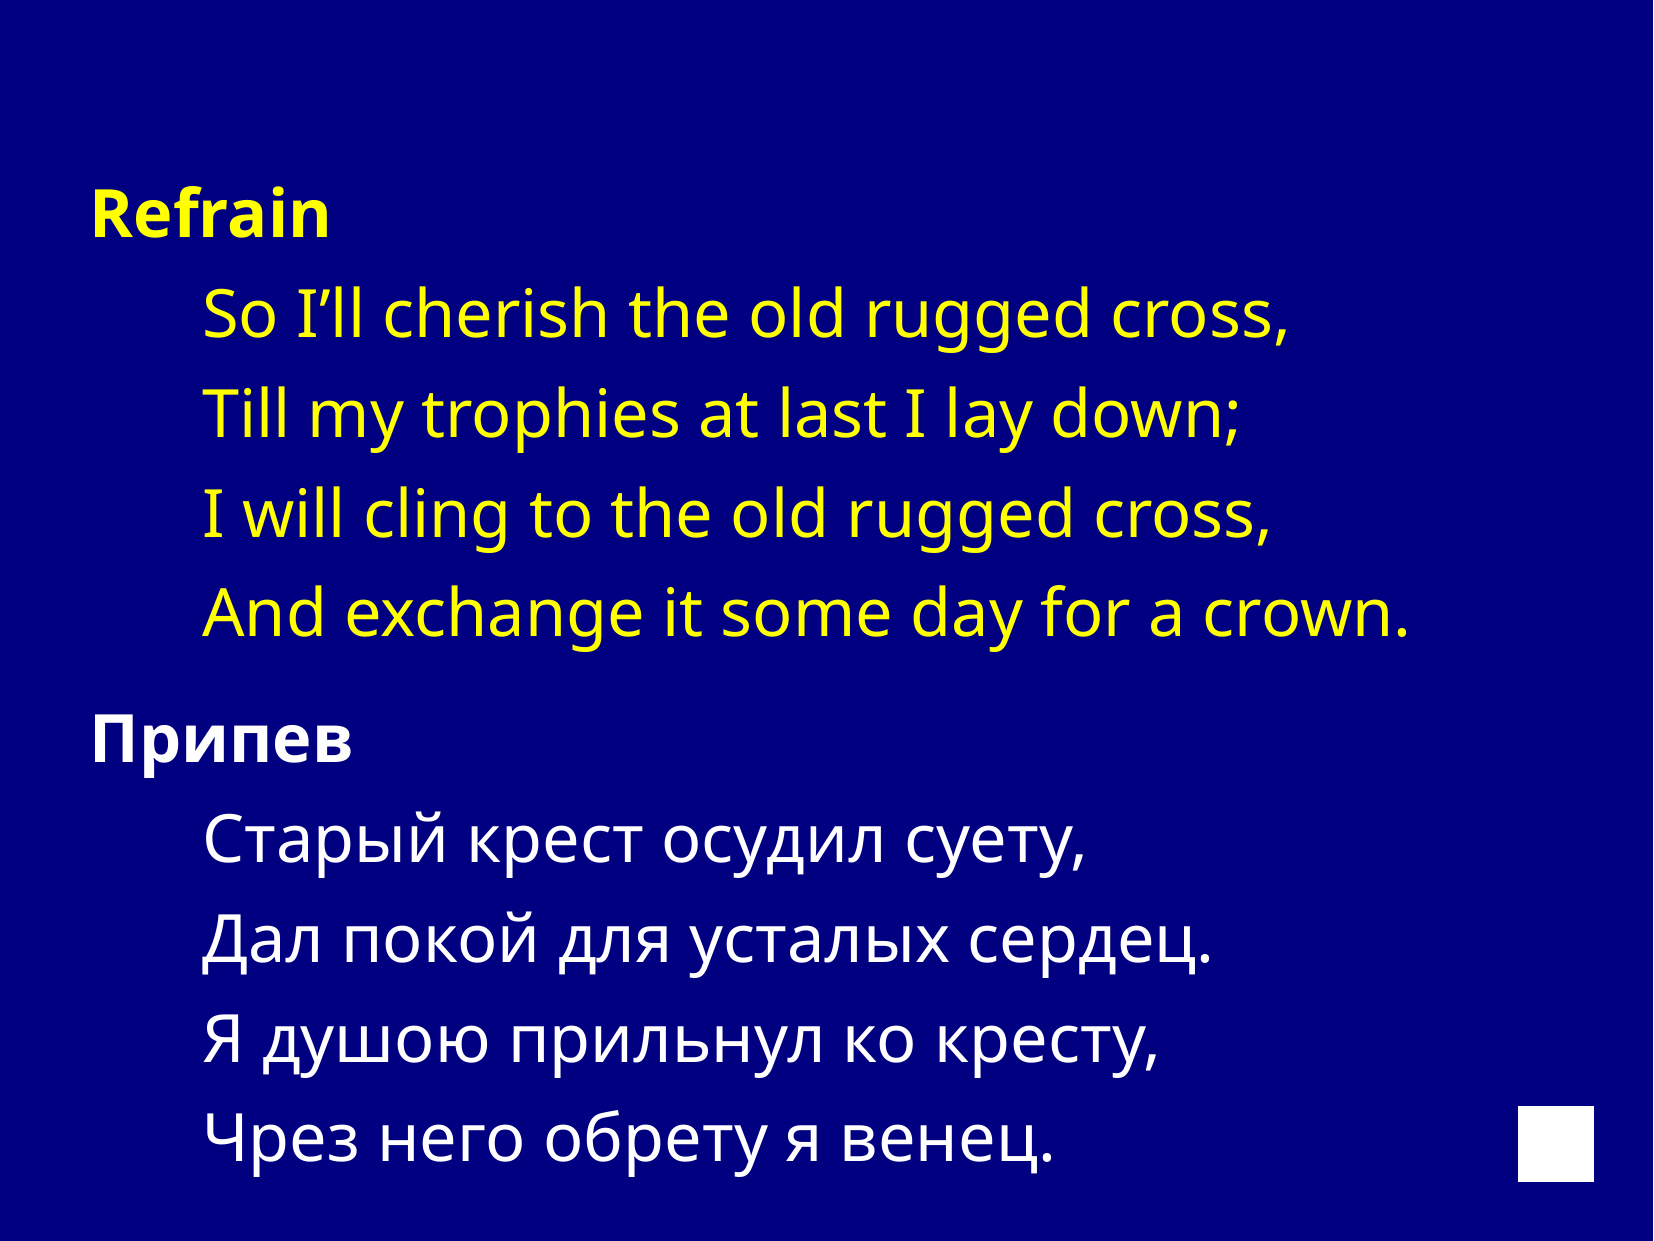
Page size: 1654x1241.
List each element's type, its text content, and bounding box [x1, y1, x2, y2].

text_box Припев Старый крест осудил суету, Дал покой для усталых сердец. Я душою прильнул ко кресту, Чрез него обрету я венец. [75, 675, 1576, 1163]
text_box [1518, 1106, 1594, 1182]
text_box Refrain So I’ll cherish the old rugged cross, Till my trophies at last I lay down; I will cling to the old rugged cross, And exchange it some day for a crown. [75, 150, 1576, 675]
